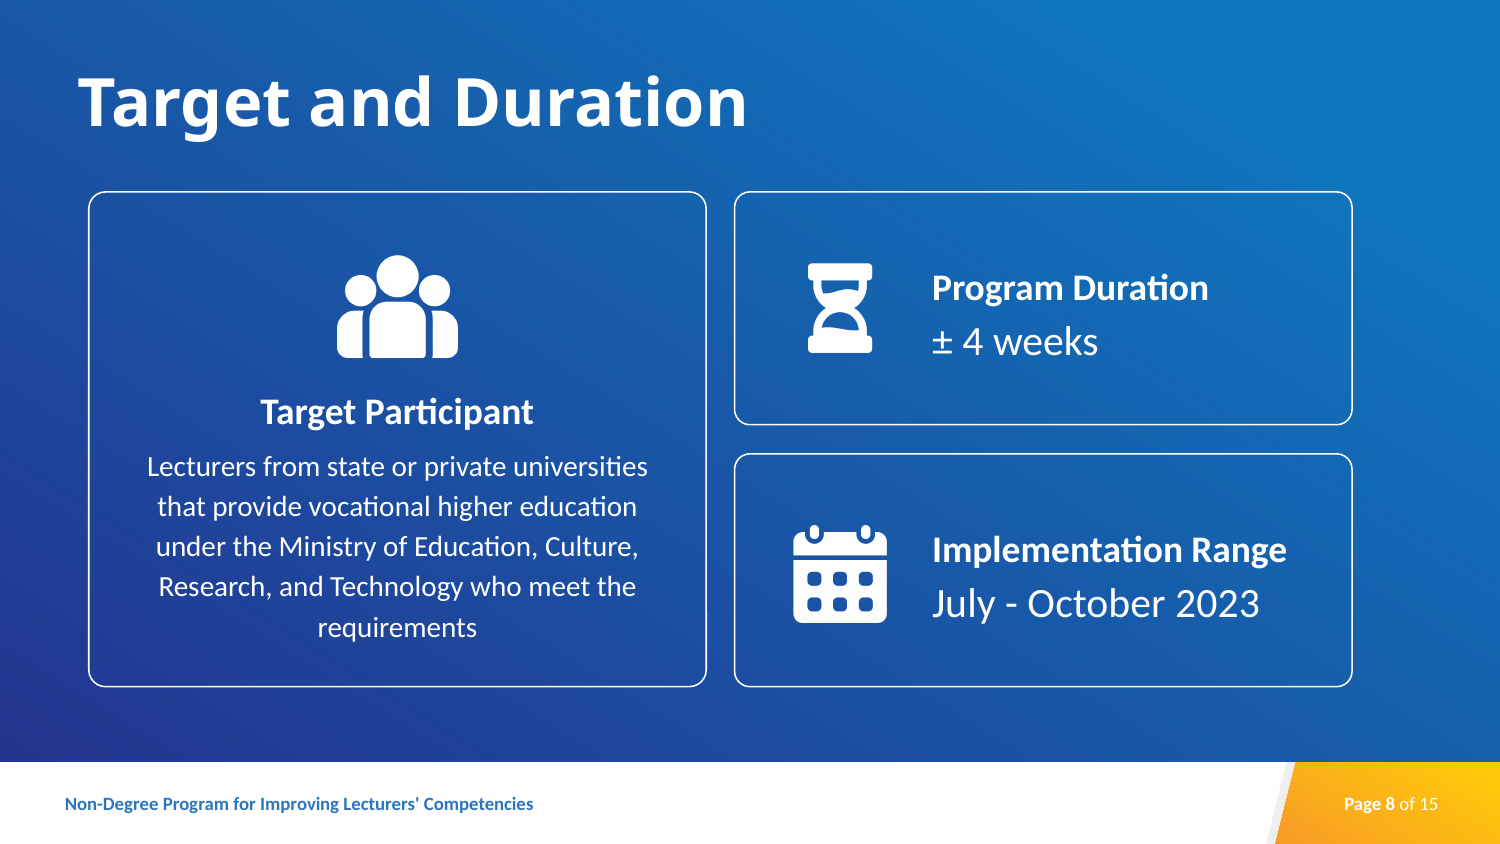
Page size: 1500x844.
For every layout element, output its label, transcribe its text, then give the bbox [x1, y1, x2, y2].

text_box ± 4 weeks [917, 302, 1136, 368]
text_box Target and Duration [63, 52, 1075, 148]
picture [784, 252, 896, 364]
text_box July - October 2023 [917, 564, 1289, 630]
text_box Program Duration [917, 248, 1244, 315]
picture [784, 518, 896, 630]
picture [337, 246, 458, 367]
text_box Implementation Range [917, 510, 1337, 577]
text_box Target Participant [182, 373, 613, 439]
text_box Lecturers from state or private universities that provide vocational higher education under the Ministry of Education, Culture, Research, and Technology who meet the requirements [130, 439, 665, 646]
